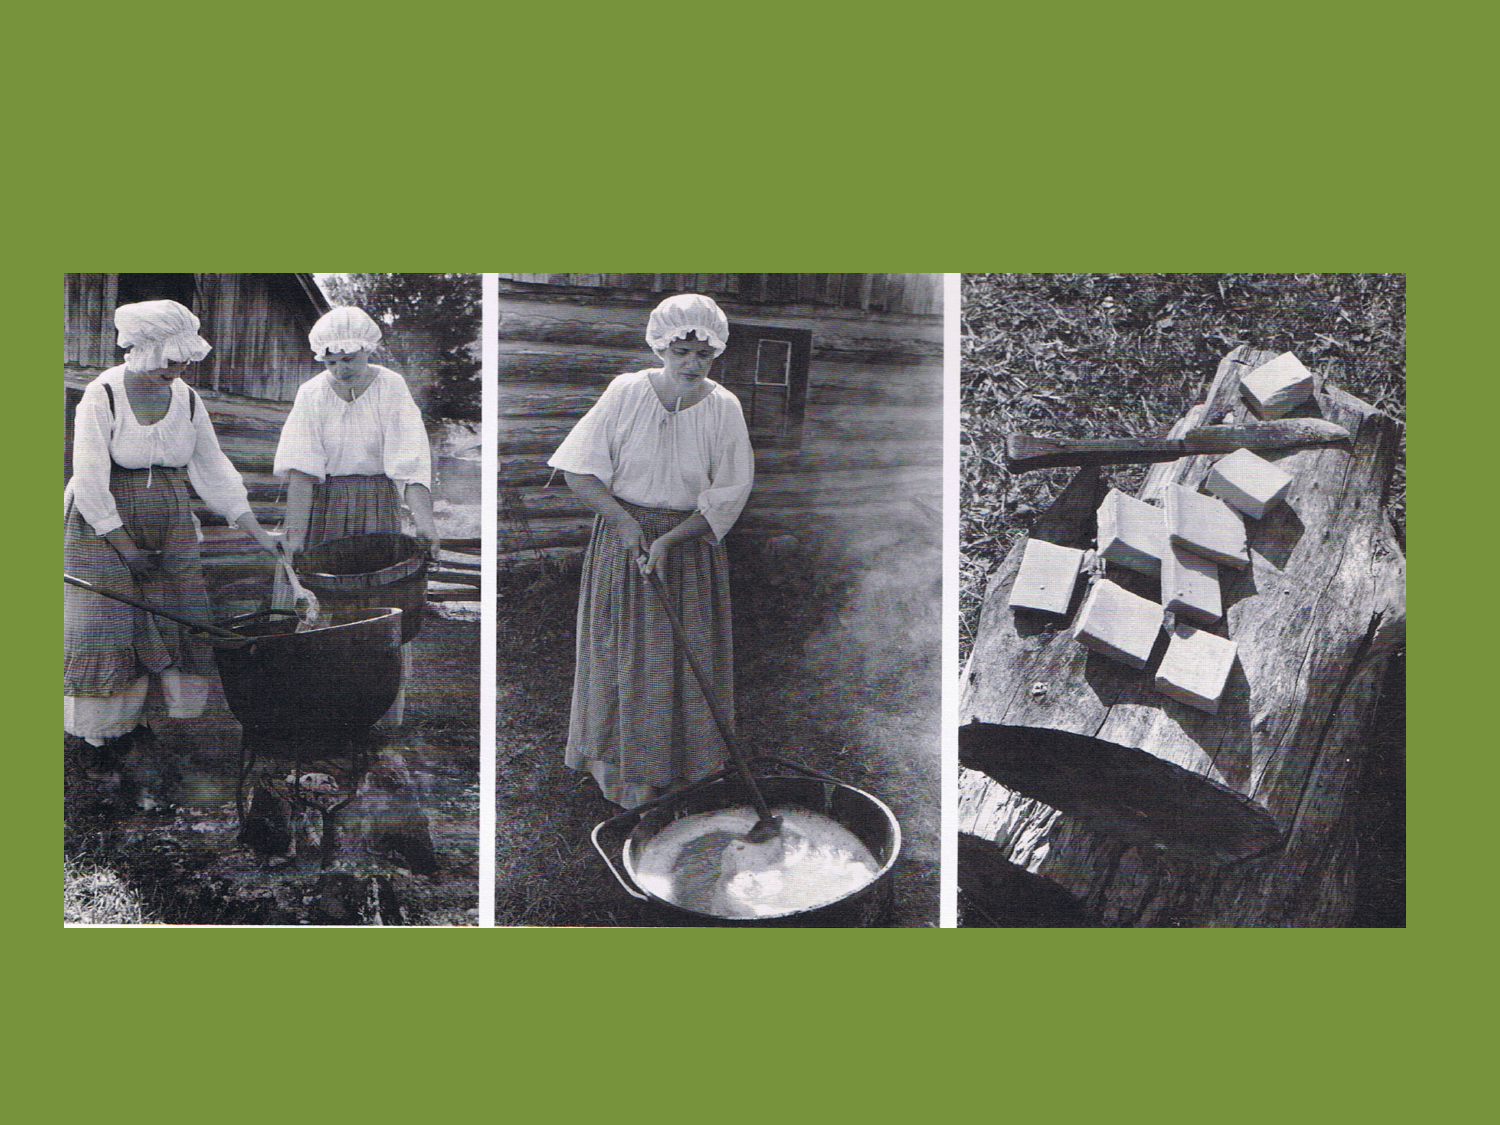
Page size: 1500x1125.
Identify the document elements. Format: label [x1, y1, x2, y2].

picture [64, 273, 1406, 928]
